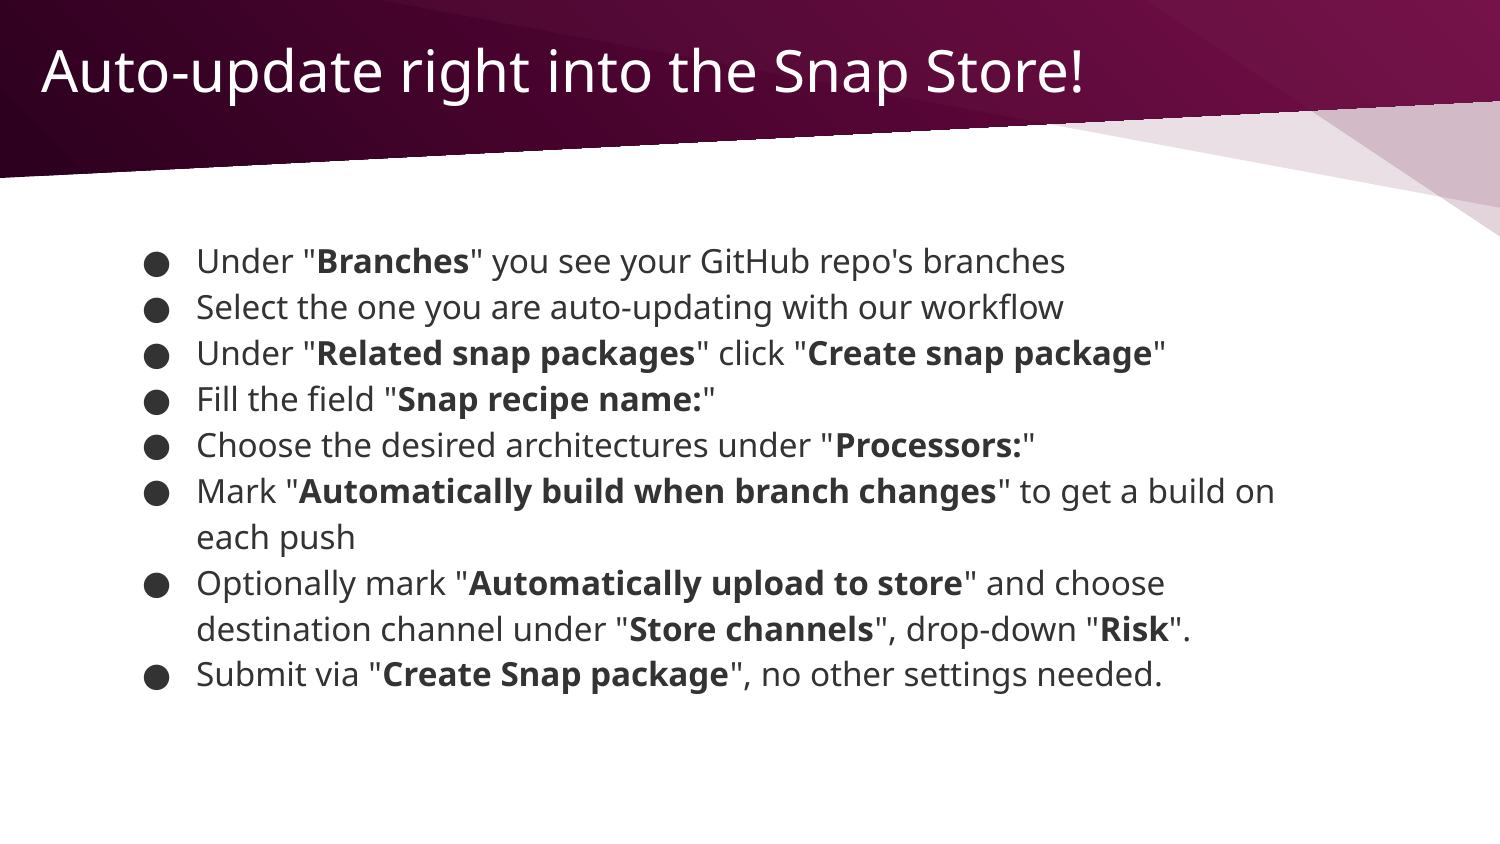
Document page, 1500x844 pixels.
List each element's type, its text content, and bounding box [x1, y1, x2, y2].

title Auto-update right into the Snap Store! [41, 5, 1336, 134]
list Under "Branches" you see your GitHub repo's branches Select the one you are auto-updating with our workflow Under "Related snap packages" click "Create snap package" Fill the field "Snap recipe name:" Choose the desired architectures under "Processors:" Mark "Automatically build when branch changes" to get a build on each push Optionally mark "Automatically upload to store" and choose destination channel under "Store channels", drop-down "Risk". Submit via "Create Snap package", no other settings needed. [35, 229, 1324, 789]
